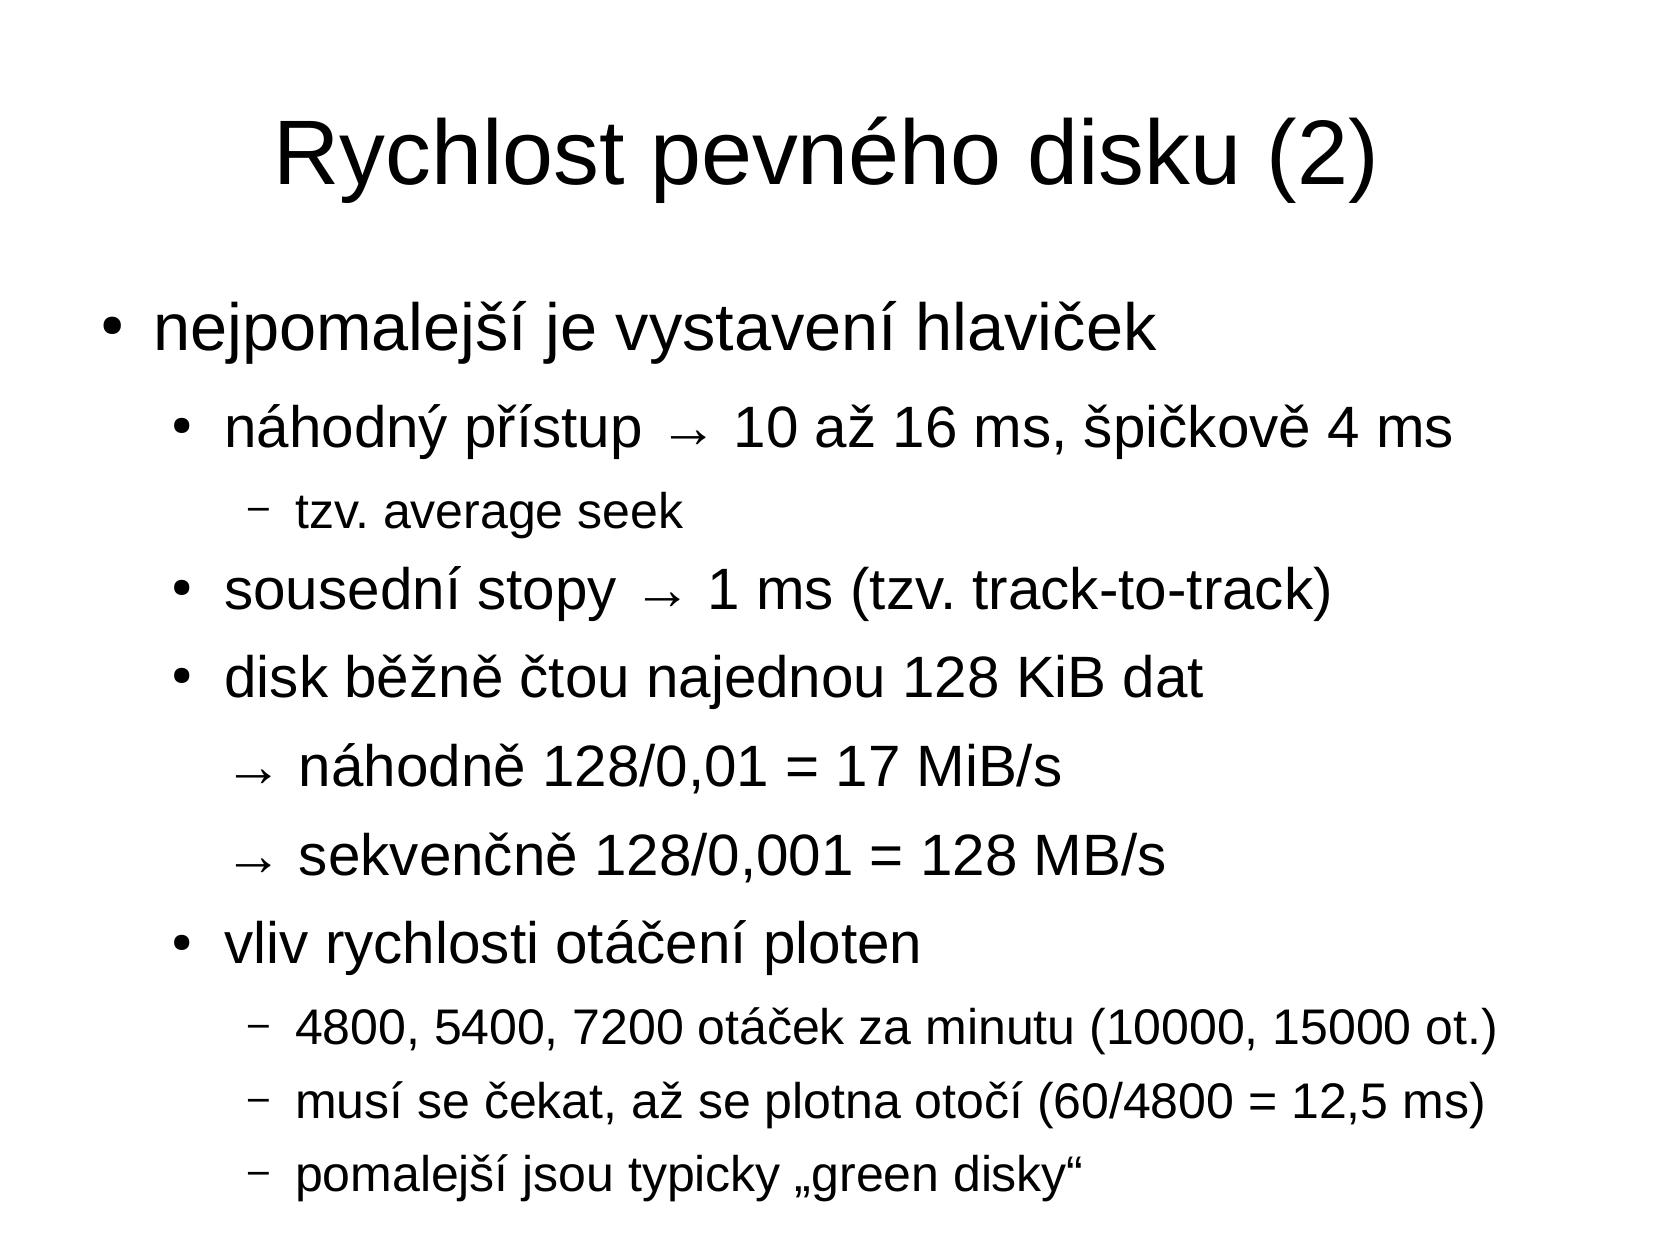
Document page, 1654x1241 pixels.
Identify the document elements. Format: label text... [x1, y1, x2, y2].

title Rychlost pevného disku (2) [82, 56, 1571, 250]
list nejpomalejší je vystavení hlaviček náhodný přístup → 10 až 16 ms, špičkově 4 ms tzv. average seek sousední stopy → 1 ms (tzv. track-to-track) disk běžně čtou najednou 128 KiB dat → náhodně 128/0,01 = 17 MiB/s → sekvenčně 128/0,001 = 128 MB/s vliv rychlosti otáčení ploten 4800, 5400, 7200 otáček za minutu (10000, 15000 ot.) musí se čekat, až se plotna otočí (60/4800 = 12,5 ms) pomalejší jsou typicky „green disky“ [82, 290, 1571, 1203]
